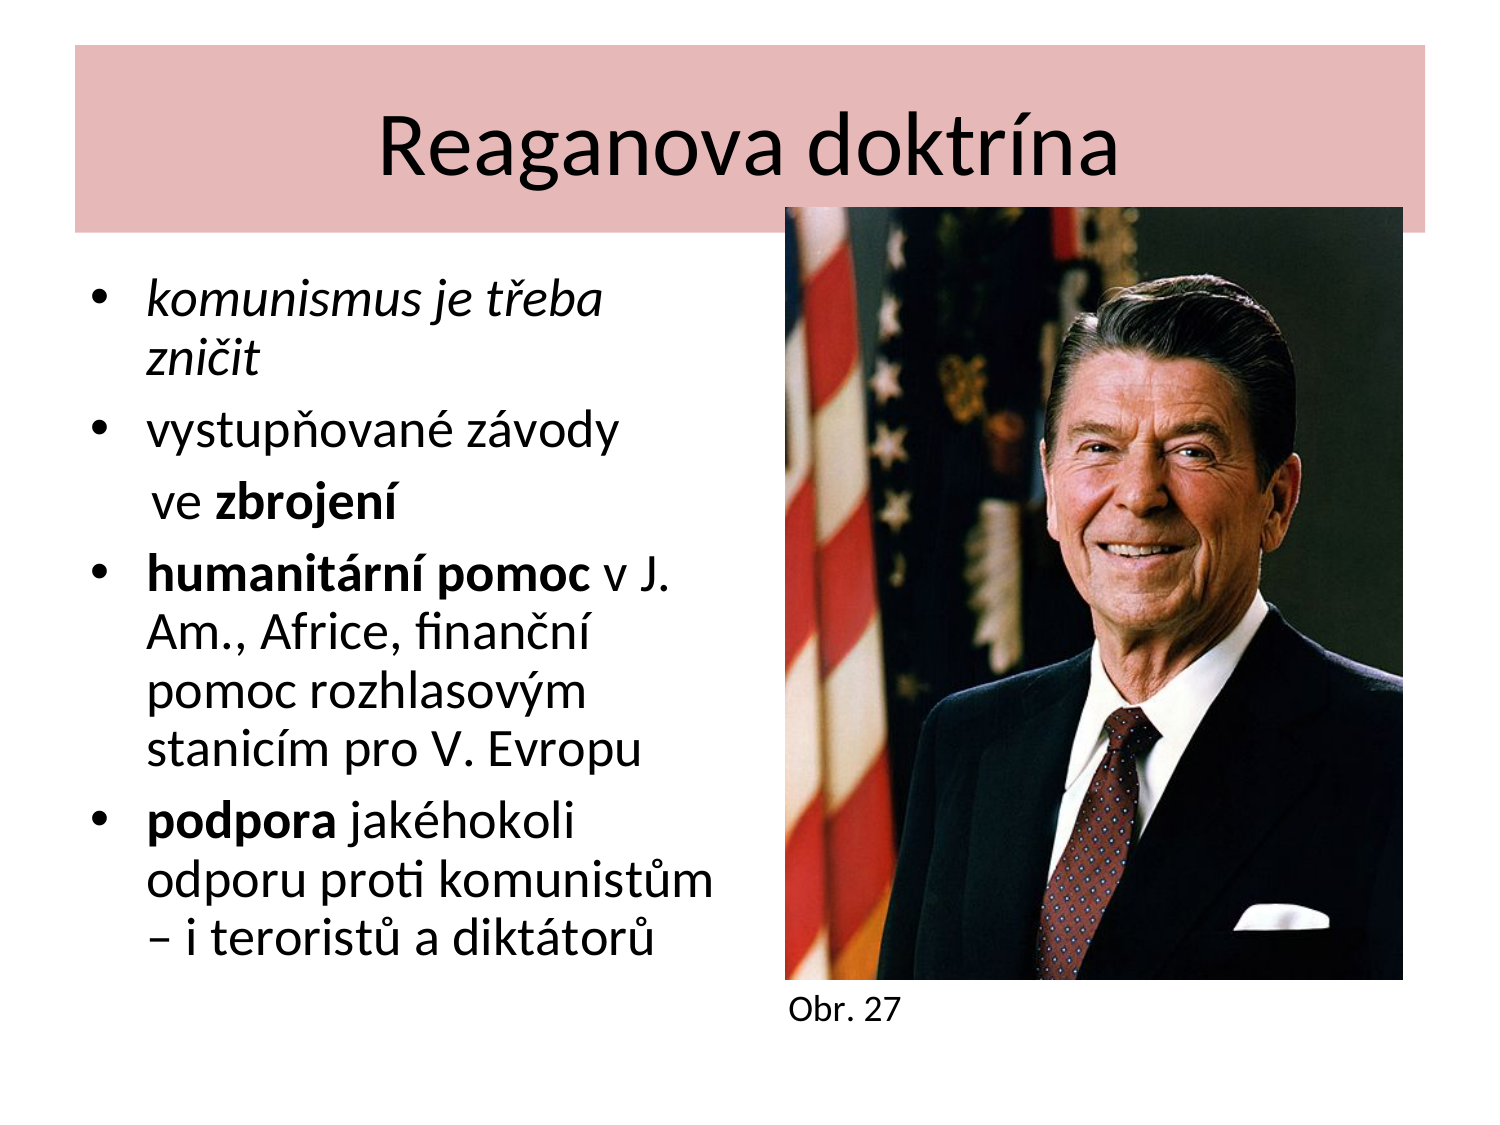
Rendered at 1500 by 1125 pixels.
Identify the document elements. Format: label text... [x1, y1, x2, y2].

list komunismus je třeba zničit vystupňované závody ve zbrojení humanitární pomoc v J. Am., Africe, finanční pomoc rozhlasovým stanicím pro V. Evropu podpora jakéhokoli odporu proti komunistům – i teroristů a diktátorů [75, 262, 738, 1006]
text_box Obr. 27 [773, 976, 963, 1082]
title Reaganova doktrína [75, 45, 1426, 233]
text_box [785, 208, 1403, 980]
